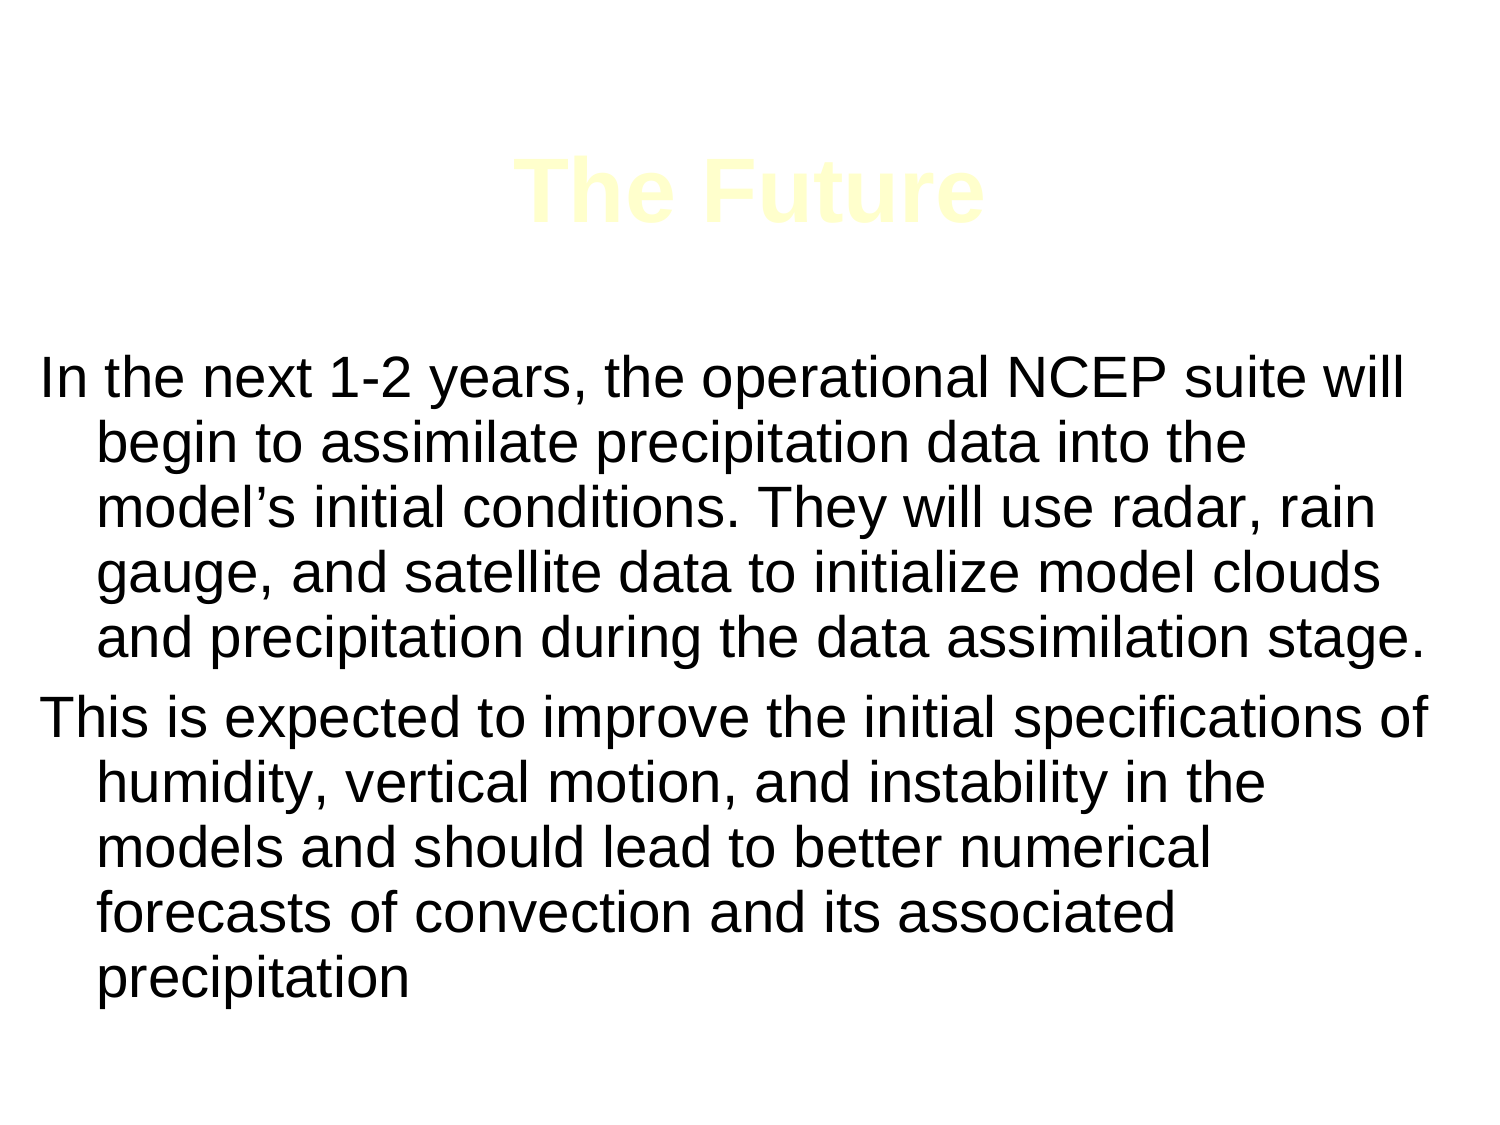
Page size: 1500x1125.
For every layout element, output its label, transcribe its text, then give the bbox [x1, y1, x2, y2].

title The Future [112, 62, 1388, 250]
list In the next 1-2 years, the operational NCEP suite will begin to assimilate precipitation data into the model’s initial conditions. They will use radar, rain gauge, and satellite data to initialize model clouds and precipitation during the data assimilation stage. This is expected to improve the initial specifications of humidity, vertical motion, and instability in the models and should lead to better numerical forecasts of convection and its associated precipitation [24, 337, 1476, 1068]
